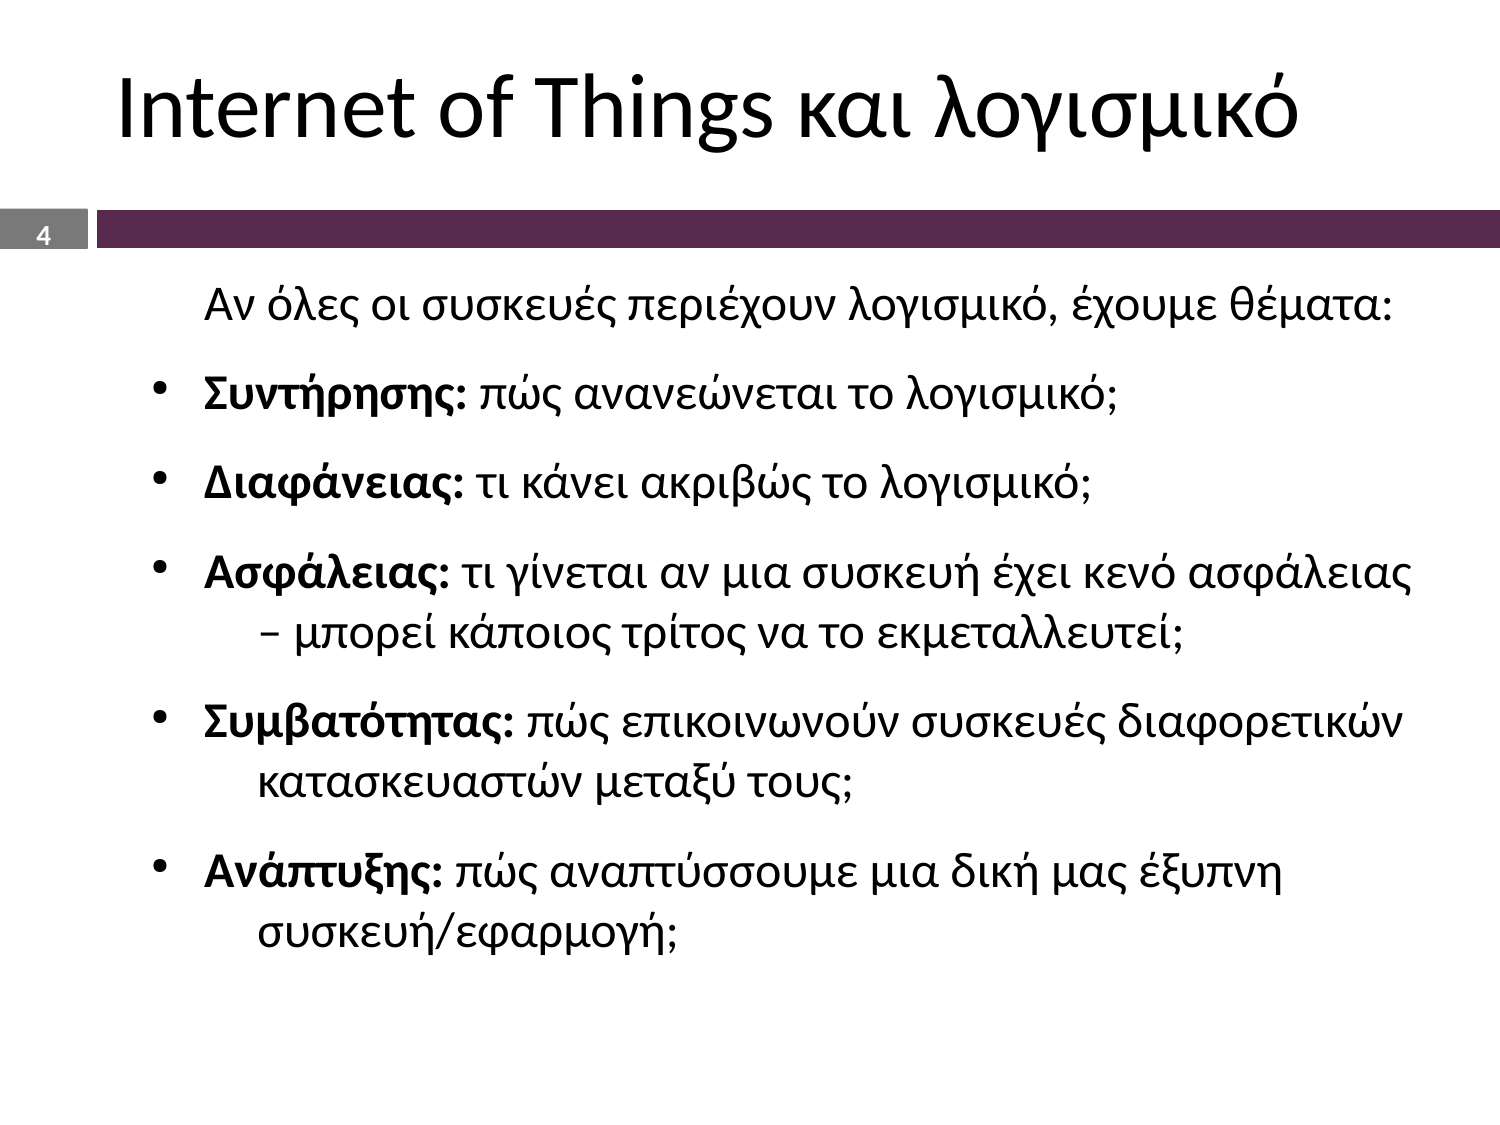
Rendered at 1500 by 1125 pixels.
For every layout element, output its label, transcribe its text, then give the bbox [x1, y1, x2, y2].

text_box [0, 208, 88, 249]
list Αν όλες οι συσκευές περιέχουν λογισμικό, έχουμε θέματα: Συντήρησης: πώς ανανεώνεται το λογισμικό; Διαφάνειας: τι κάνει ακριβώς το λογισμικό; Ασφάλειας: τι γίνεται αν μια συσκευή έχει κενό ασφάλειας – μπορεί κάποιος τρίτος να το εκμεταλλευτεί; Συμβατότητας: πώς επικοινωνούν συσκευές διαφορετικών κατασκευαστών μεταξύ τους; Ανάπτυξης: πώς αναπτύσσουμε μια δική μας έξυπνη συσκευή/εφαρμογή; [100, 262, 1438, 1000]
title Internet of Things και λογισμικό [100, 19, 1438, 182]
